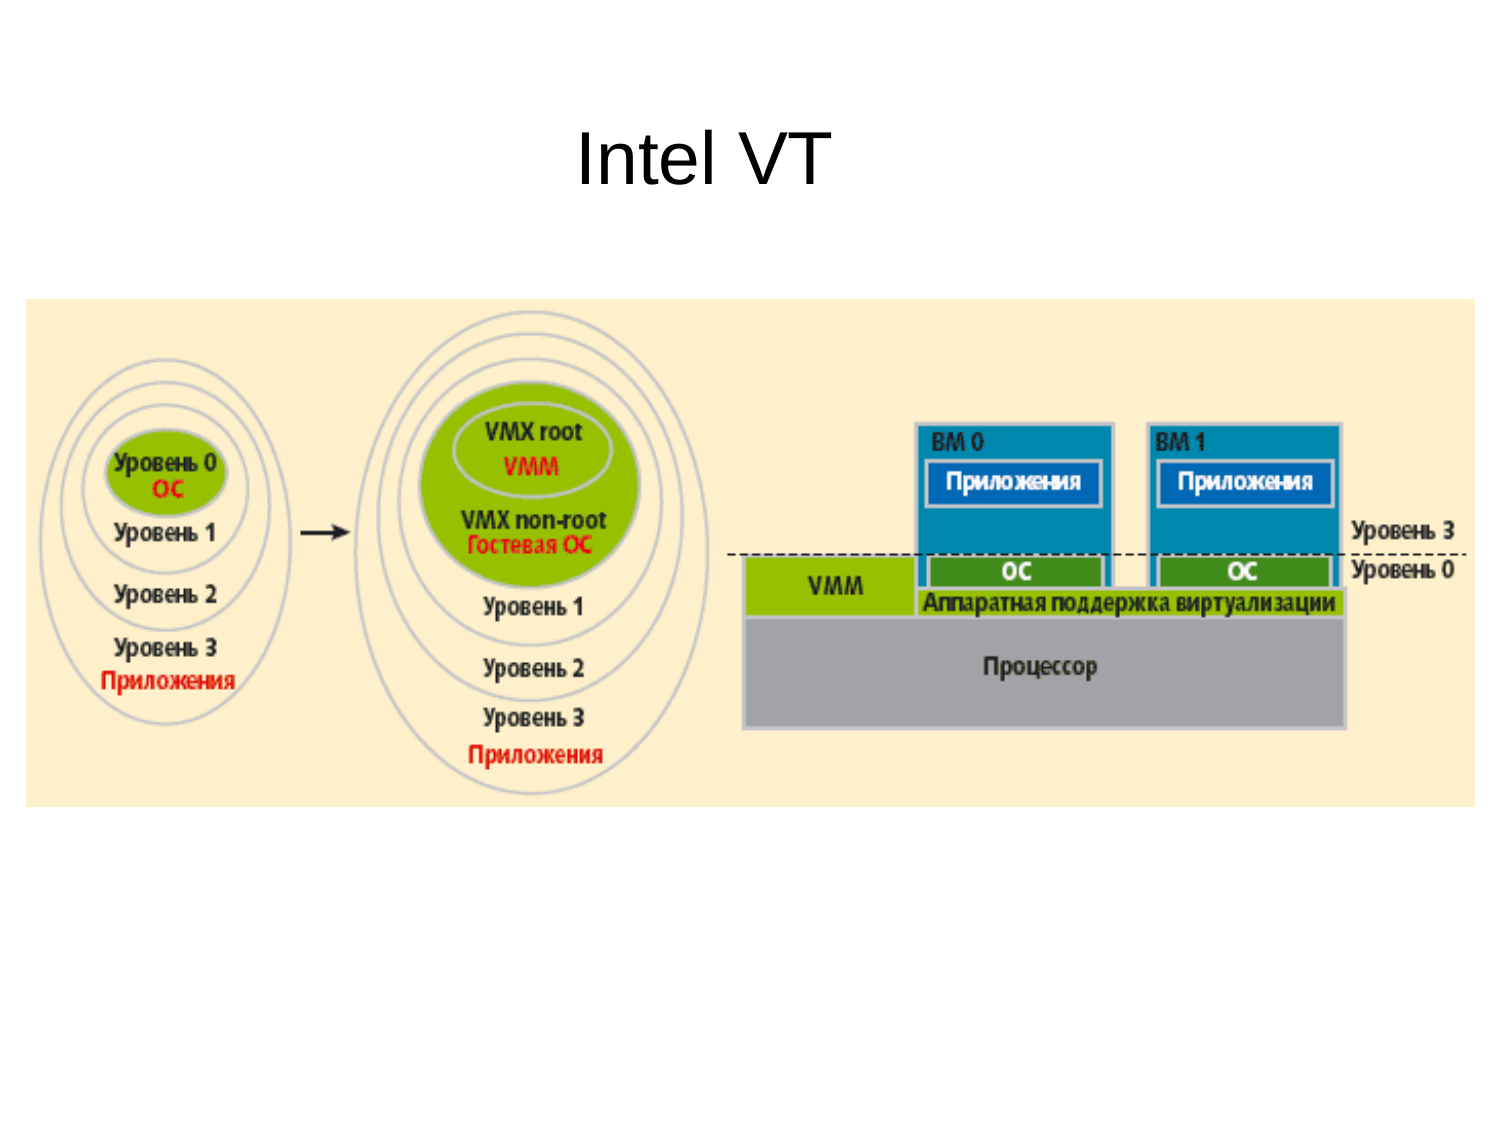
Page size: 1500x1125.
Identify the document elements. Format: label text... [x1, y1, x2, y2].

picture [26, 299, 1475, 807]
text_box Intel VT [561, 109, 1281, 296]
